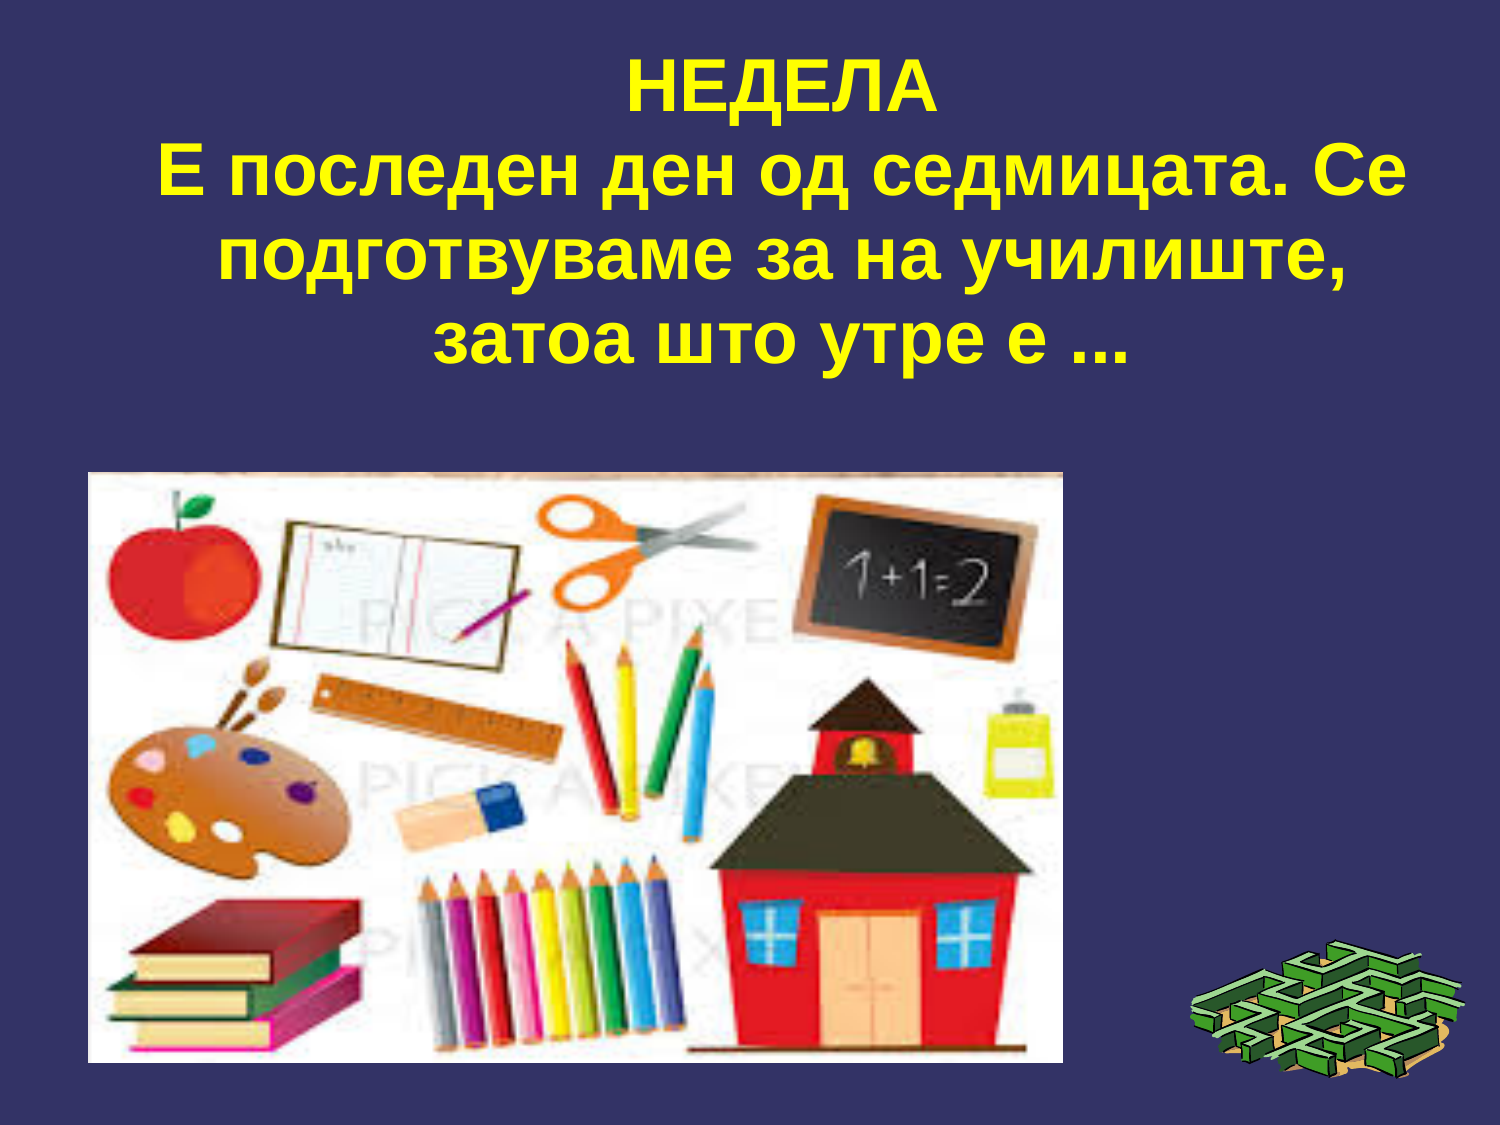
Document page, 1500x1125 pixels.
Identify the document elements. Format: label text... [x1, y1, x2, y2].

text_box НЕДЕЛА Е последен ден од седмицата. Се подготвуваме за на училиште, затоа што утре е ... [118, 36, 1447, 439]
picture [88, 472, 1063, 1063]
